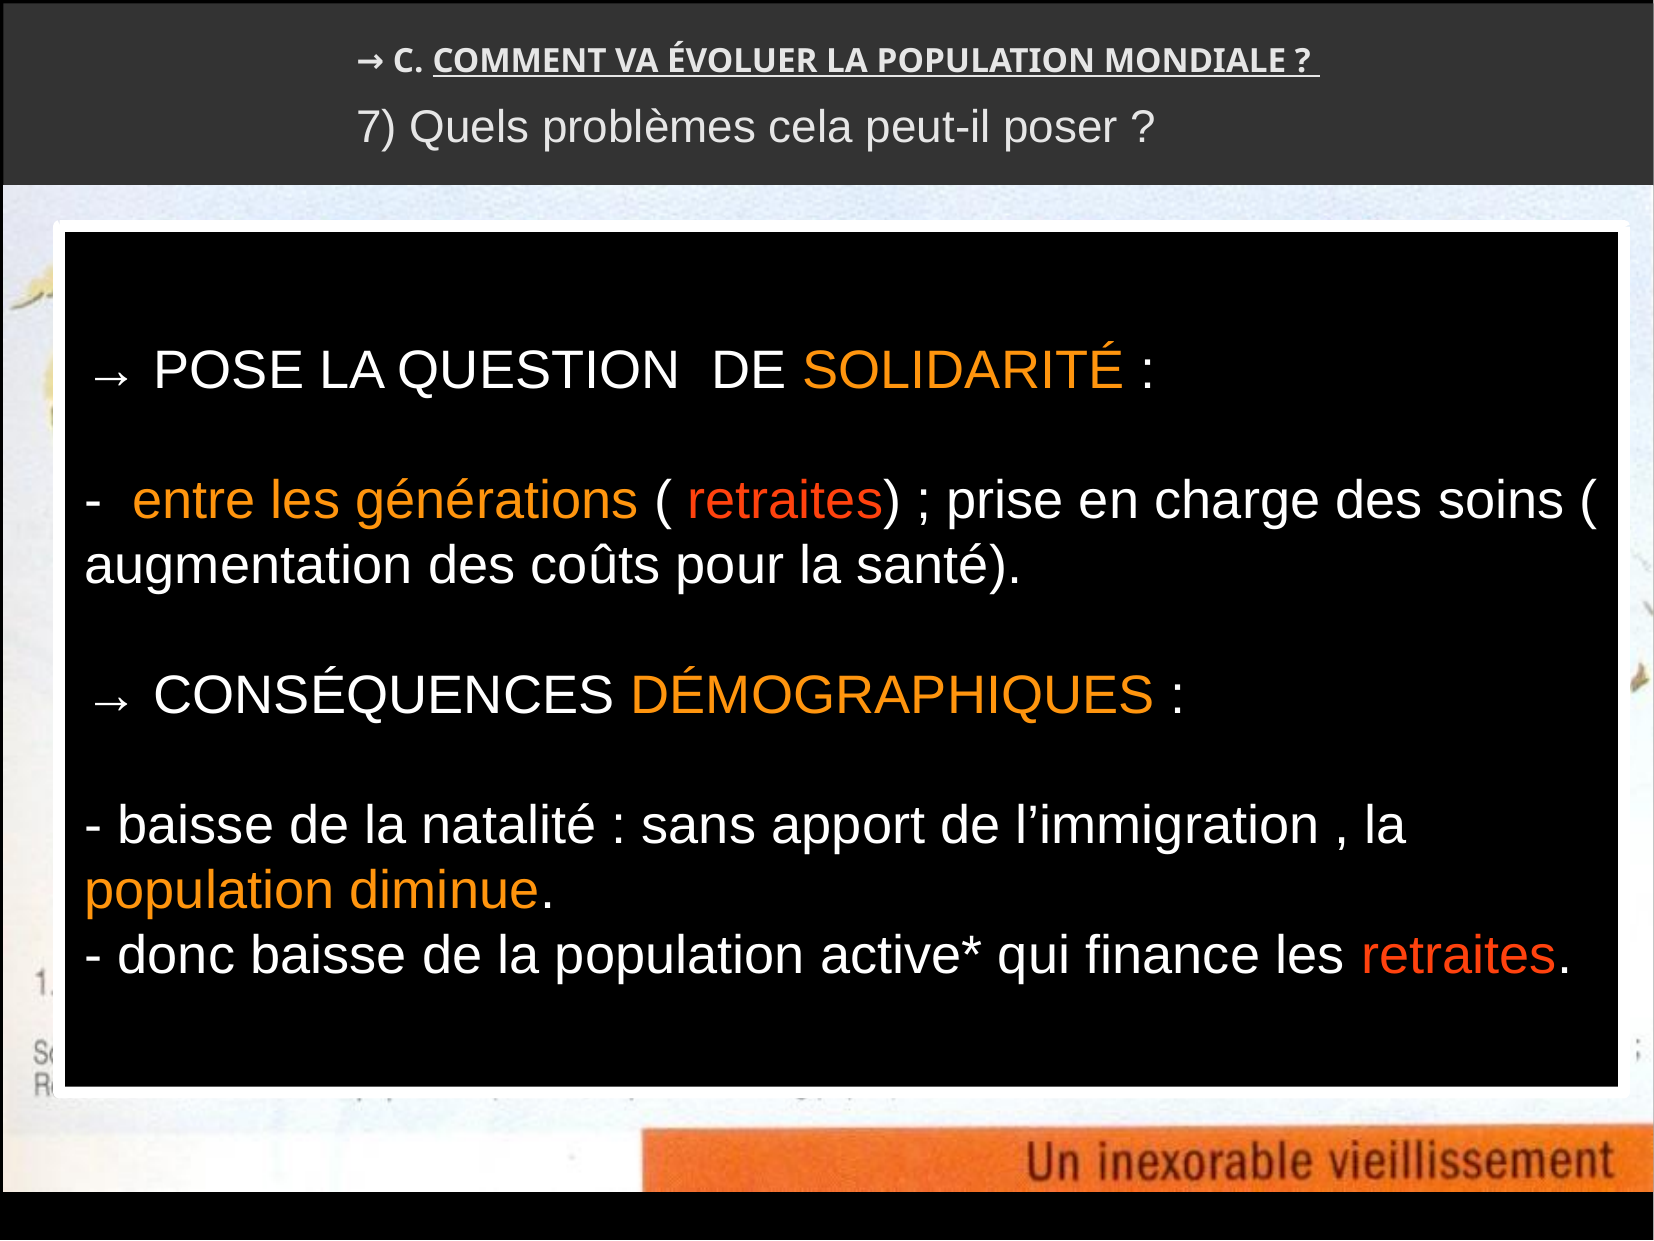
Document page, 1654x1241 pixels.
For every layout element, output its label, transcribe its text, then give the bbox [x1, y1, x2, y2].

picture [3, 185, 1654, 1192]
text_box → POSE LA QUESTION DE SOLIDARITÉ : - entre les générations ( retraites) ; prise en charge des soins ( augmentation des coûts pour la santé). → CONSÉQUENCES DÉMOGRAPHIQUES : - baisse de la natalité : sans apport de l’immigration , la population diminue. - donc baisse de la population active* qui finance les retraites. [59, 225, 1625, 1093]
text_box → C. COMMENT VA ÉVOLUER LA POPULATION MONDIALE ? 7) Quels problèmes cela peut-il poser ? [3, 3, 1654, 185]
